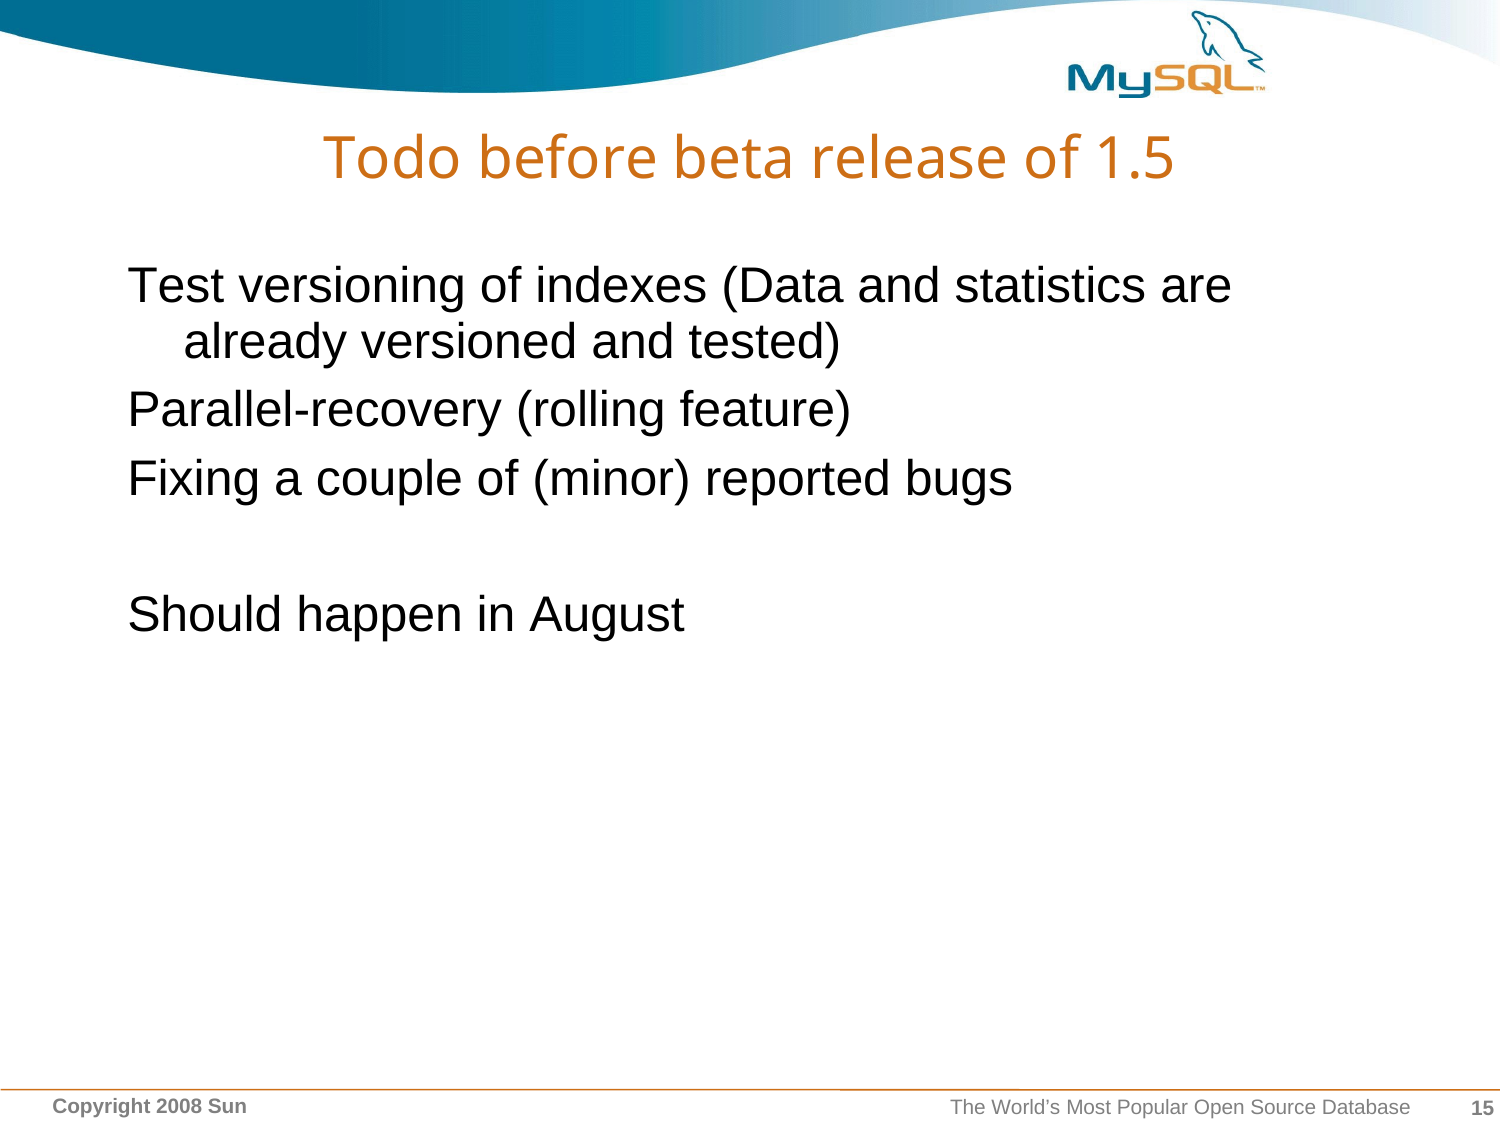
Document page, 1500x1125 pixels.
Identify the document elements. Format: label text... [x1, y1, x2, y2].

list Test versioning of indexes (Data and statistics are already versioned and tested)‏ Parallel-recovery (rolling feature)‏ Fixing a couple of (minor) reported bugs Should happen in August [112, 249, 1388, 1113]
picture [613, 0, 1500, 87]
picture [1075, 71, 1085, 87]
picture [0, 31, 326, 87]
title Todo before beta release of 1.5 [0, 87, 1500, 226]
picture [1098, 71, 1107, 87]
